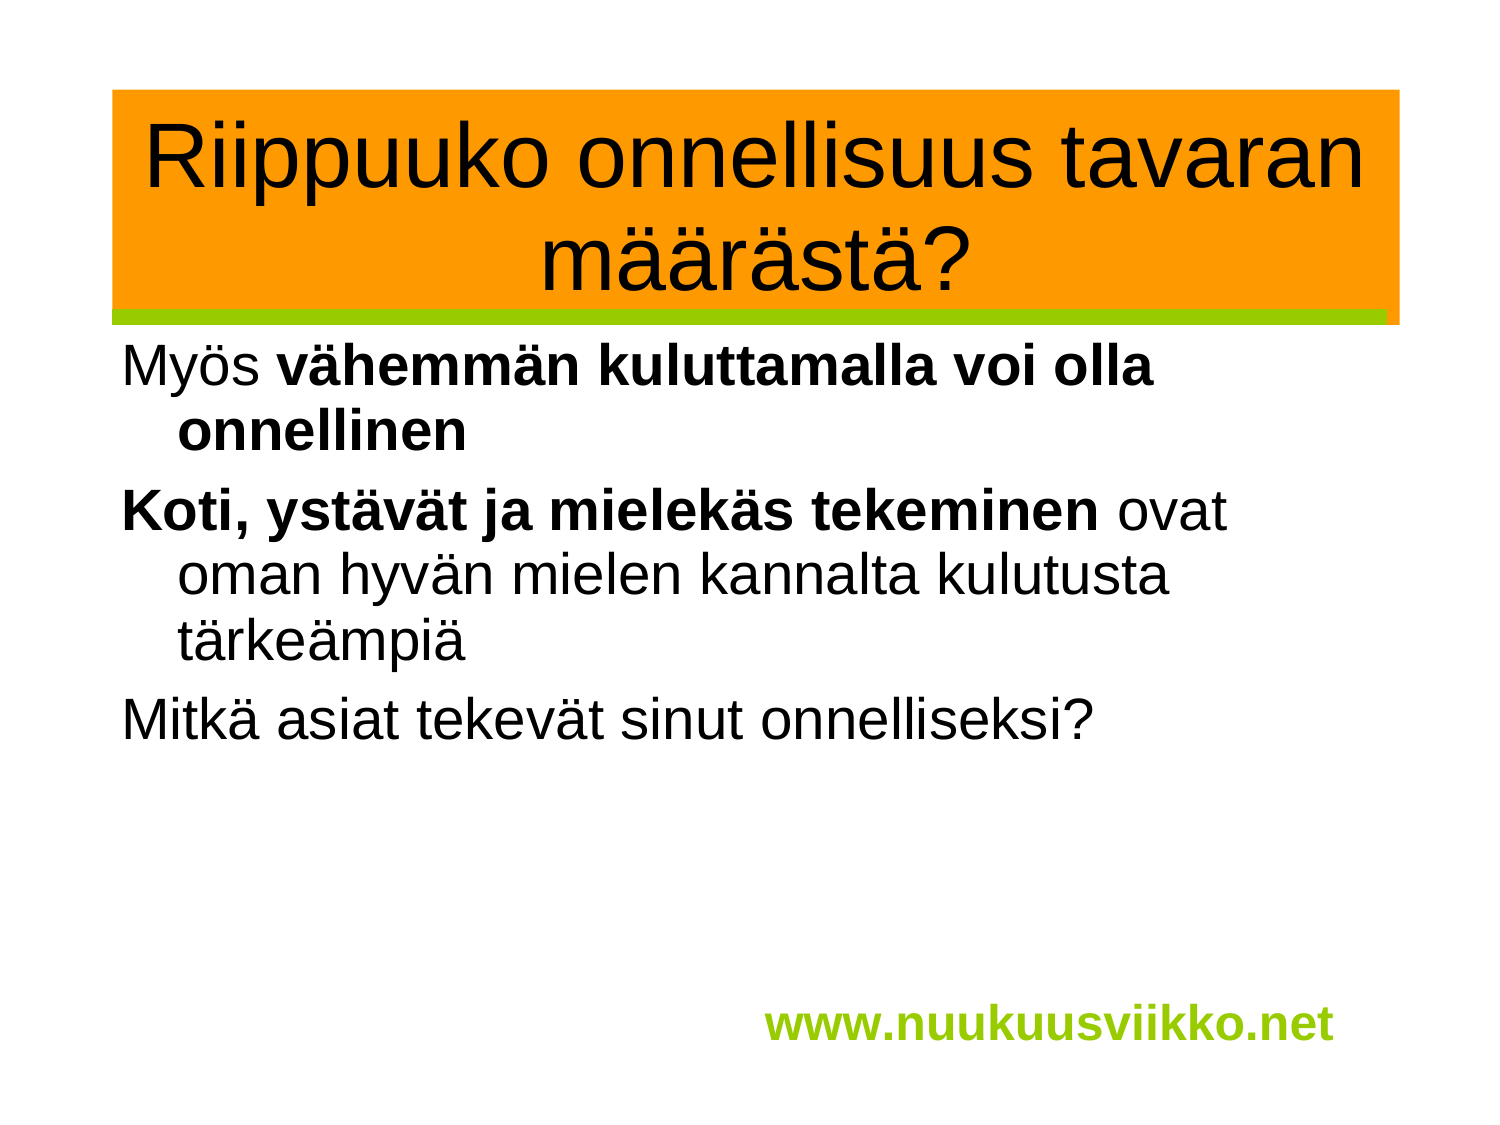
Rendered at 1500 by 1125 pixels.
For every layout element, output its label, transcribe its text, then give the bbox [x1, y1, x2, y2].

text_box www.nuukuusviikko.net [750, 987, 1350, 1059]
list Myös vähemmän kuluttamalla voi olla onnellinen Koti, ystävät ja mielekäs tekeminen ovat oman hyvän mielen kannalta kulutusta tärkeämpiä Mitkä asiat tekevät sinut onnelliseksi? [106, 324, 1394, 1013]
title Riippuuko onnellisuus tavaran määrästä? [112, 89, 1400, 325]
